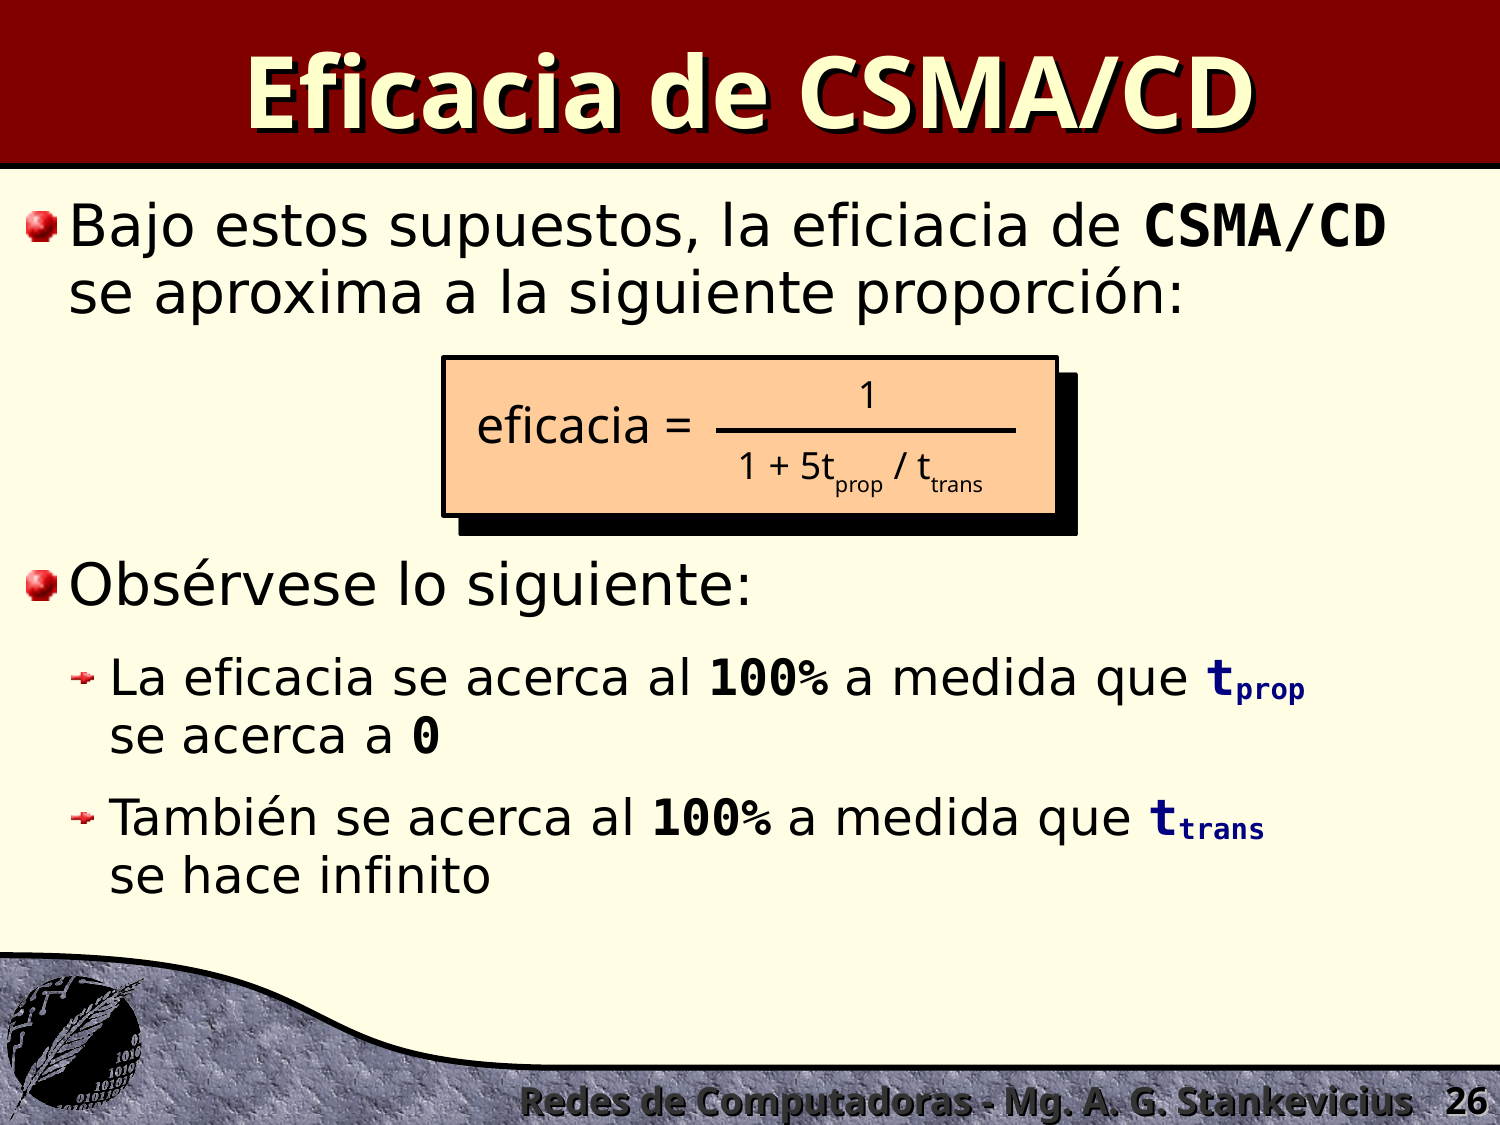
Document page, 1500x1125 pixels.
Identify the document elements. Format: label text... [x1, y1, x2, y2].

text_box [443, 357, 1057, 516]
text_box 1 [843, 361, 896, 428]
picture [790, 1100, 795, 1110]
list Bajo estos supuestos, la eficiacia de CSMA/CD se aproxima a la siguiente proporción: Obsérvese lo siguiente: La eficacia se acerca al 100% a medida que tprop se acerca a 0 También se acerca al 100% a medida que ttrans se hace infinito [11, 192, 1486, 938]
picture [1047, 1100, 1054, 1110]
title Eficacia de CSMA/CD [15, 5, 1485, 160]
text_box eficacia = [461, 382, 722, 474]
picture [0, 959, 1500, 1125]
text_box 1 + 5tprop / ttrans [722, 432, 1081, 517]
